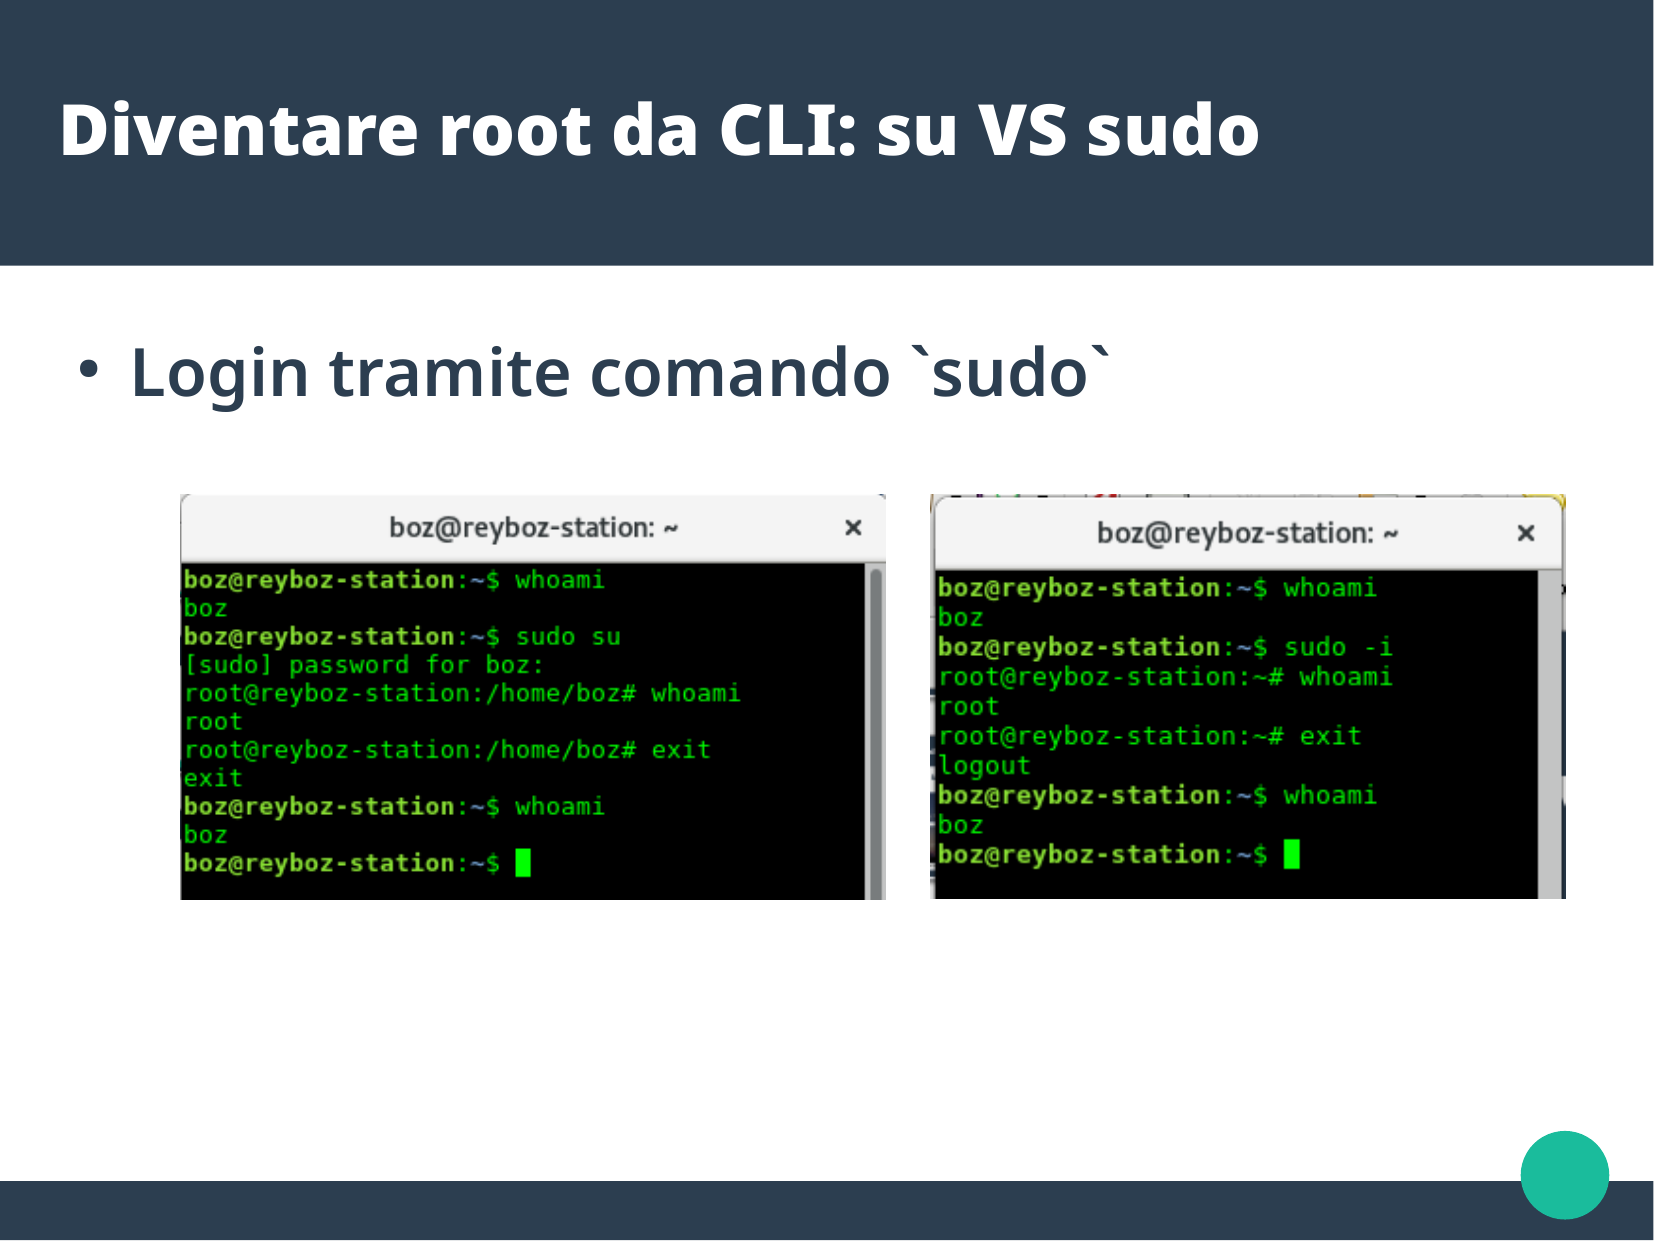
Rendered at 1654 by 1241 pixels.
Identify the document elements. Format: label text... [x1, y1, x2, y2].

list Login tramite comando `sudo` [59, 324, 1595, 1152]
picture [180, 494, 886, 901]
picture [930, 494, 1566, 899]
title Diventare root da CLI: su VS sudo [59, 49, 1595, 207]
